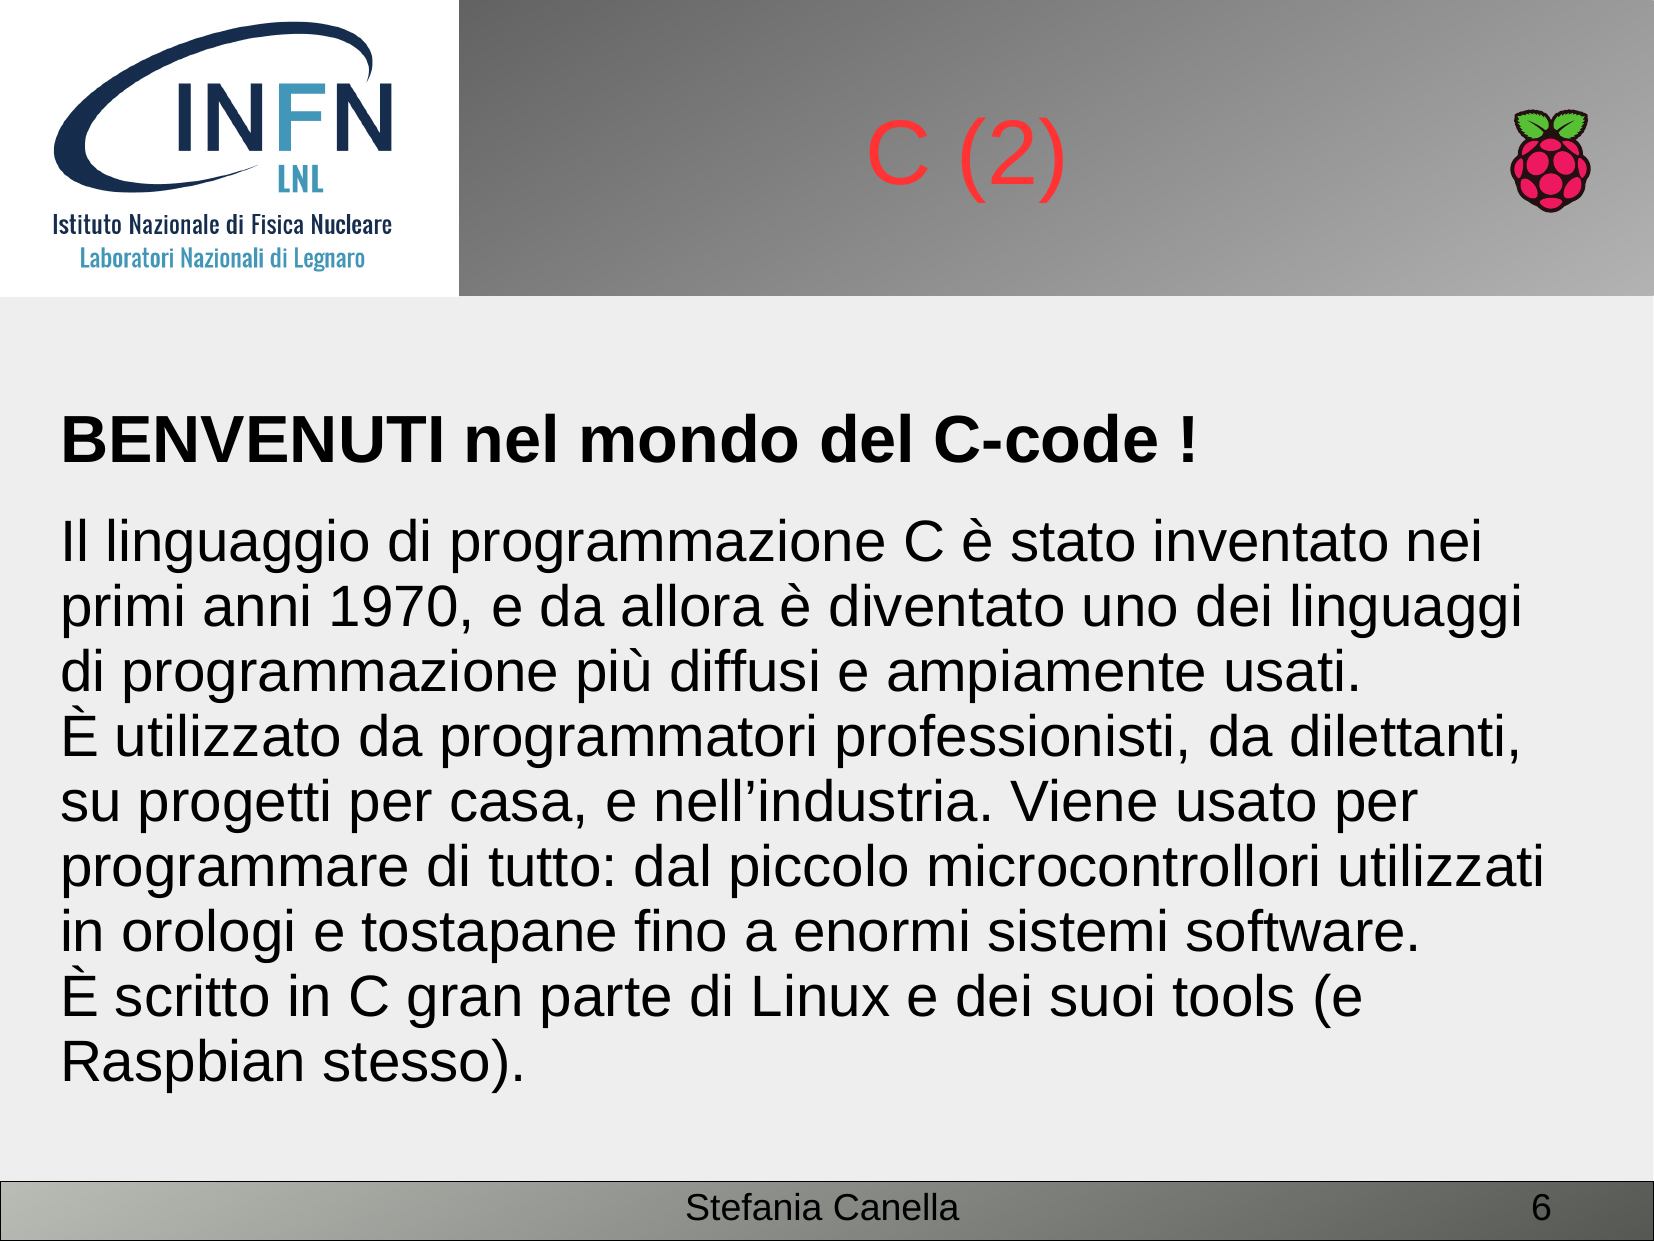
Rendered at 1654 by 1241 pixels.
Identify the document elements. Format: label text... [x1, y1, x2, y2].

picture [0, 0, 459, 297]
subtitle BENVENUTI nel mondo del C-code ! Il linguaggio di programmazione C è stato inventato nei primi anni 1970, e da allora è diventato uno dei linguaggi di programmazione più diffusi e ampiamente usati. È utilizzato da programmatori professionisti, da dilettanti, su progetti per casa, e nell’industria. Viene usato per programmare di tutto: dal piccolo microcontrollori utilizzati in orologi e tostapane fino a enormi sistemi software. È scritto in C gran parte di Linux e dei suoi tools (e Raspbian stesso). [60, 360, 1583, 1136]
text_box [459, 0, 1654, 296]
title C (2) [459, 49, 1571, 257]
text_box [984, 1181, 1516, 1241]
text_box Stefania Canella [670, 1178, 984, 1241]
text_box <number> [1516, 1178, 1654, 1241]
text_box [0, 1181, 670, 1241]
